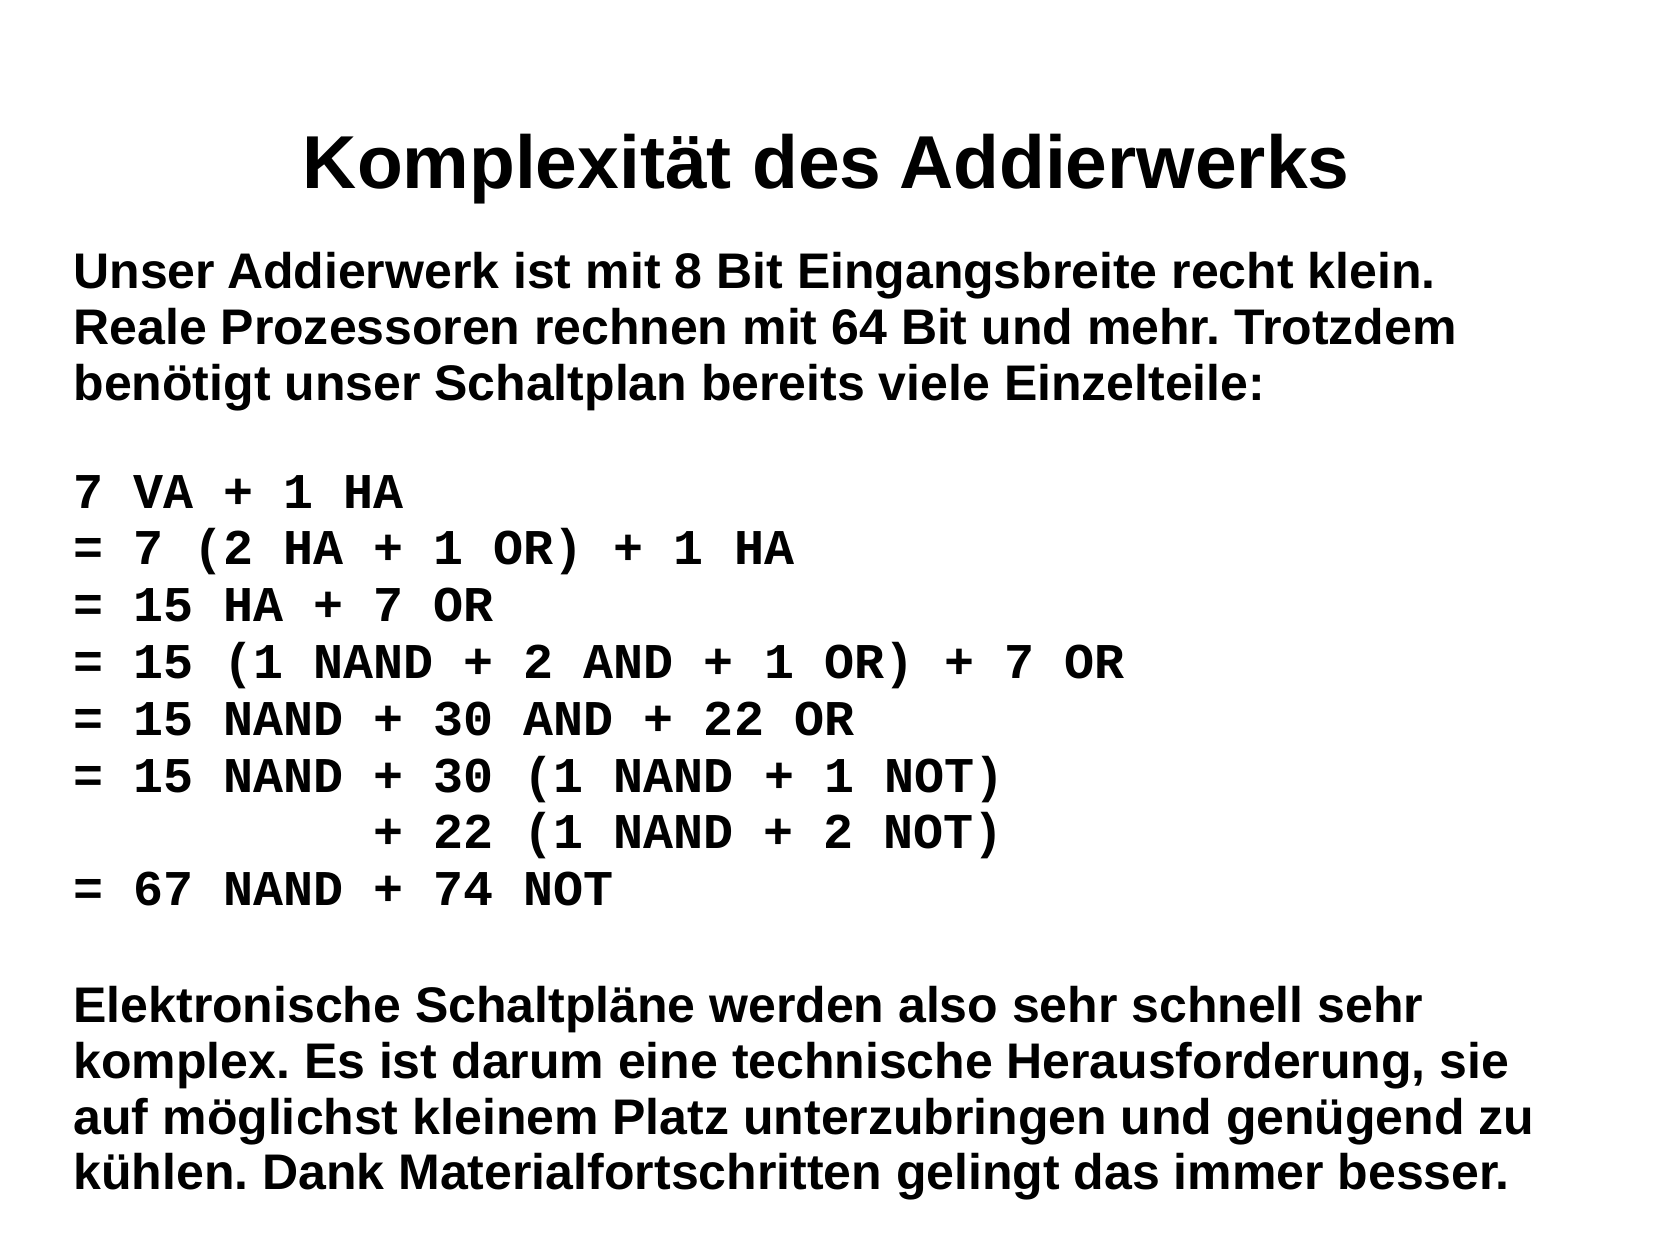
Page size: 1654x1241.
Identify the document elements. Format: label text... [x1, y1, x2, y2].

title Komplexität des Addierwerks [88, 78, 1565, 236]
text_box Unser Addierwerk ist mit 8 Bit Eingangsbreite recht klein. Reale Prozessoren rechnen mit 64 Bit und mehr. Trotzdem benötigt unser Schaltplan bereits viele Einzelteile: 7 VA + 1 HA = 7 (2 HA + 1 OR) + 1 HA = 15 HA + 7 OR = 15 (1 NAND + 2 AND + 1 OR) + 7 OR = 15 NAND + 30 AND + 22 OR = 15 NAND + 30 (1 NAND + 1 NOT) + 22 (1 NAND + 2 NOT) = 67 NAND + 74 NOT Elektronische Schaltpläne werden also sehr schnell sehr komplex. Es ist darum eine technische Herausforderung, sie auf möglichst kleinem Platz unterzubringen und genügend zu kühlen. Dank Materialfortschritten gelingt das immer besser. [59, 236, 1595, 1218]
